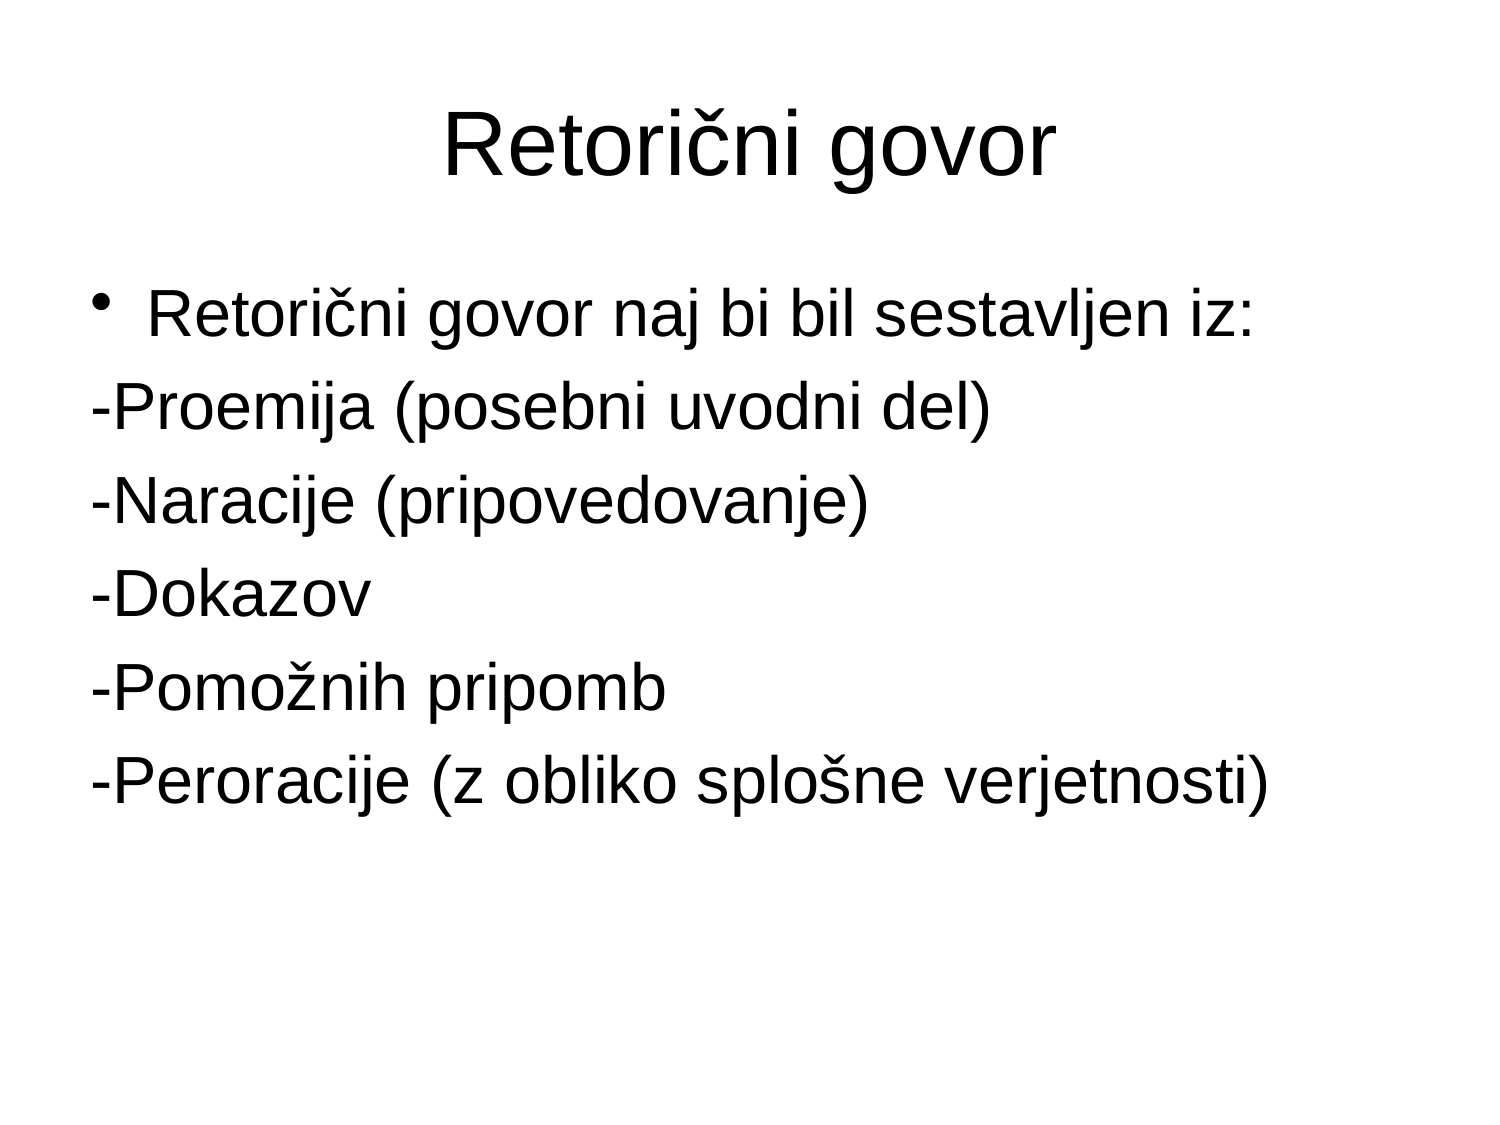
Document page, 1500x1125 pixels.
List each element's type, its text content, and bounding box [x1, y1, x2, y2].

list Retorični govor naj bi bil sestavljen iz: -Proemija (posebni uvodni del) -Naracije (pripovedovanje) -Dokazov -Pomožnih pripomb -Peroracije (z obliko splošne verjetnosti) [75, 262, 1425, 1005]
title Retorični govor [75, 45, 1425, 233]
